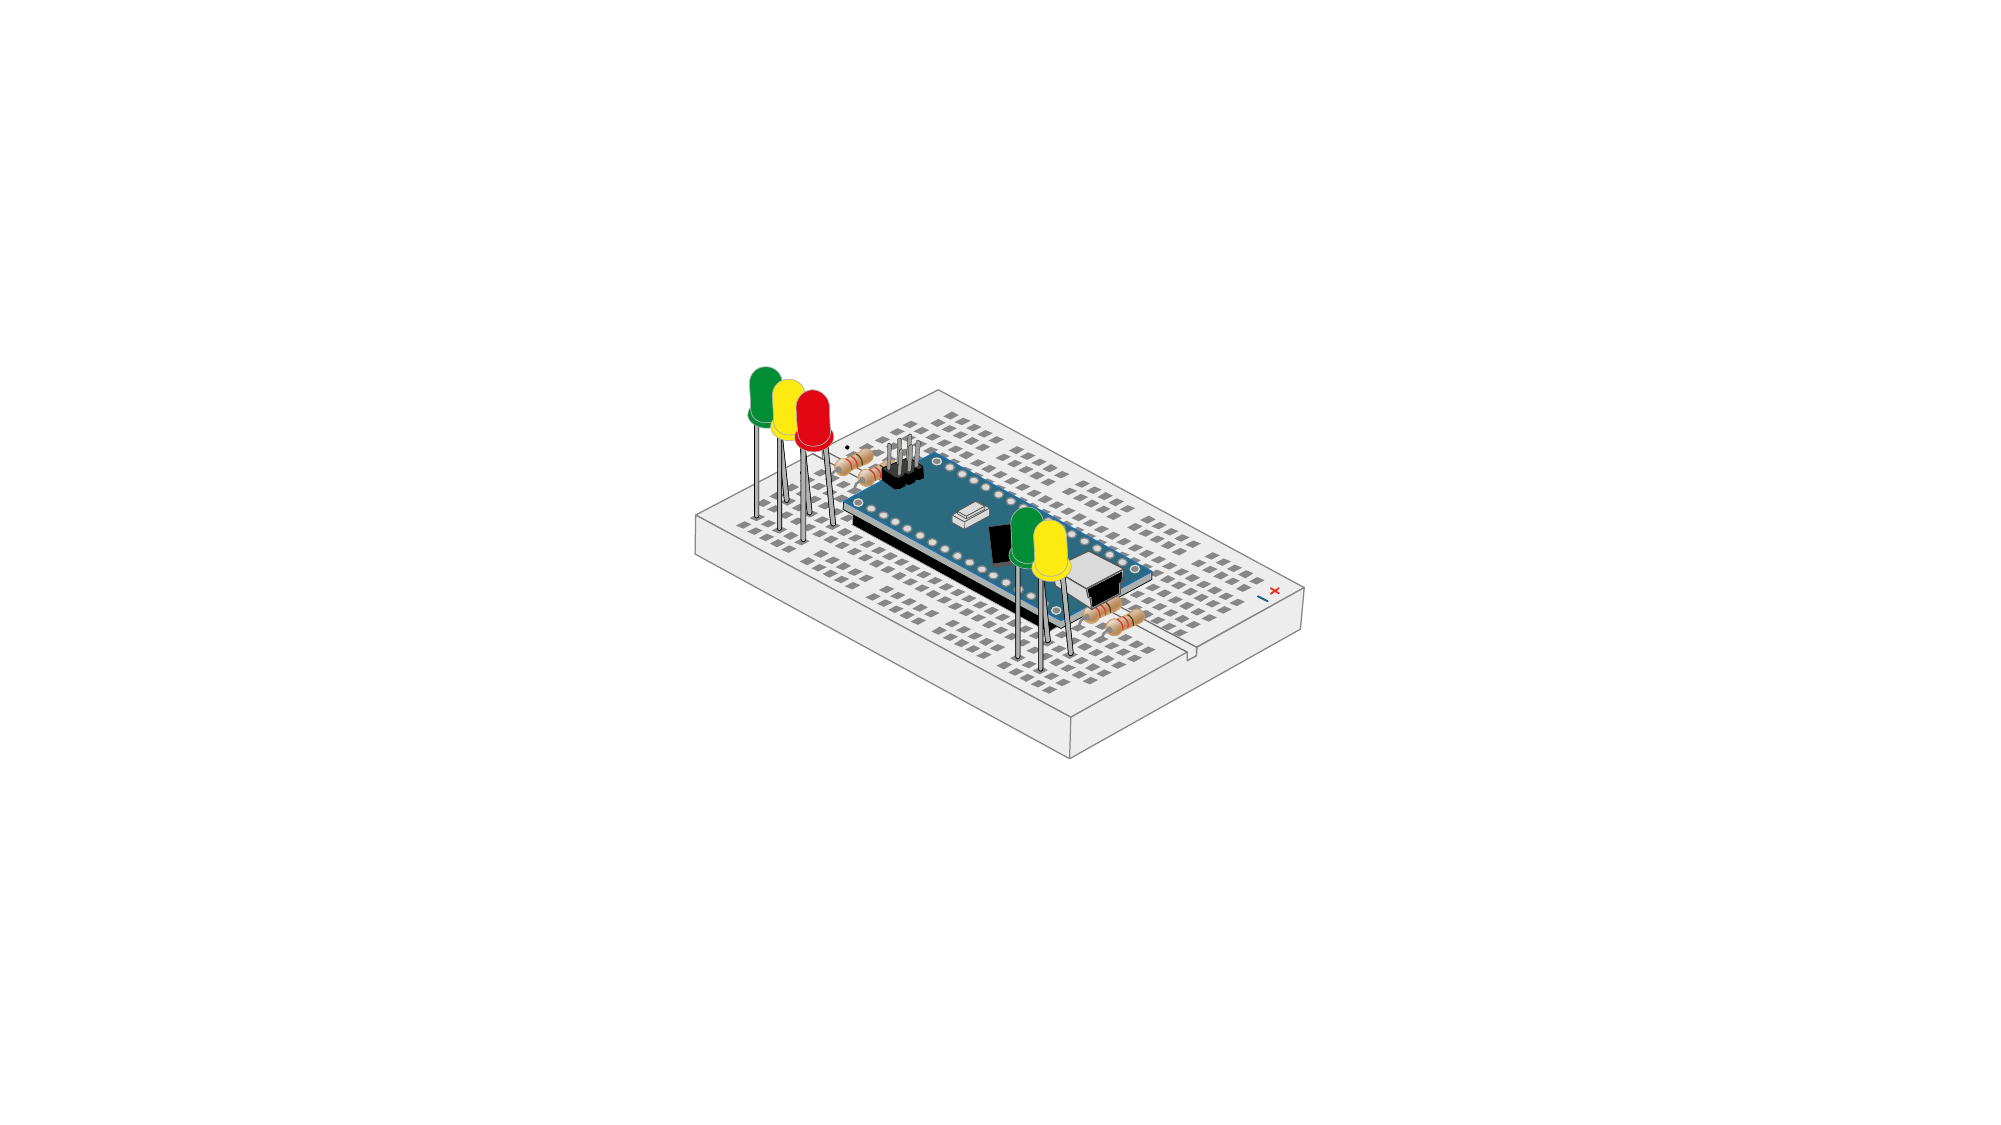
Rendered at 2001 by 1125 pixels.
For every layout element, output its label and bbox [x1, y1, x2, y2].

picture [694, 366, 1306, 759]
